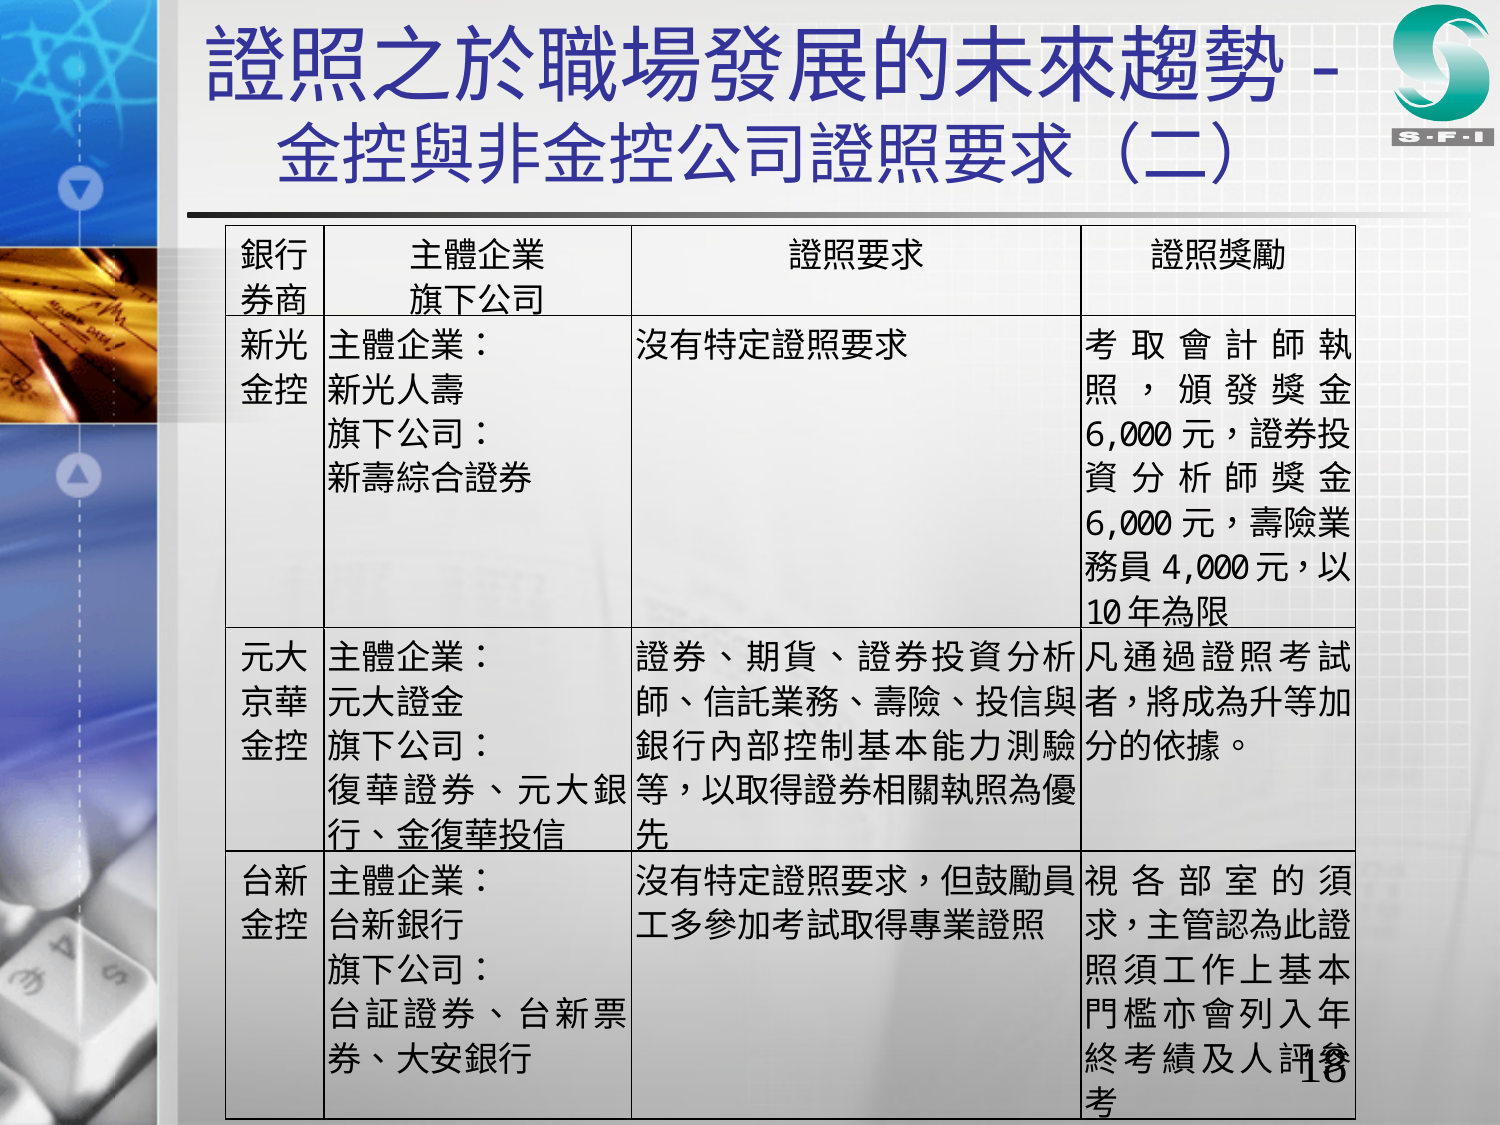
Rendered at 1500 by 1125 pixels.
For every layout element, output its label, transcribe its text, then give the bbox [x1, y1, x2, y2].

picture [0, 0, 1500, 1125]
chart [225, 224, 1370, 1125]
title 證照之於職場發展的未來趨勢- 金控與非金控公司證照要求（二） [188, 101, 1363, 201]
